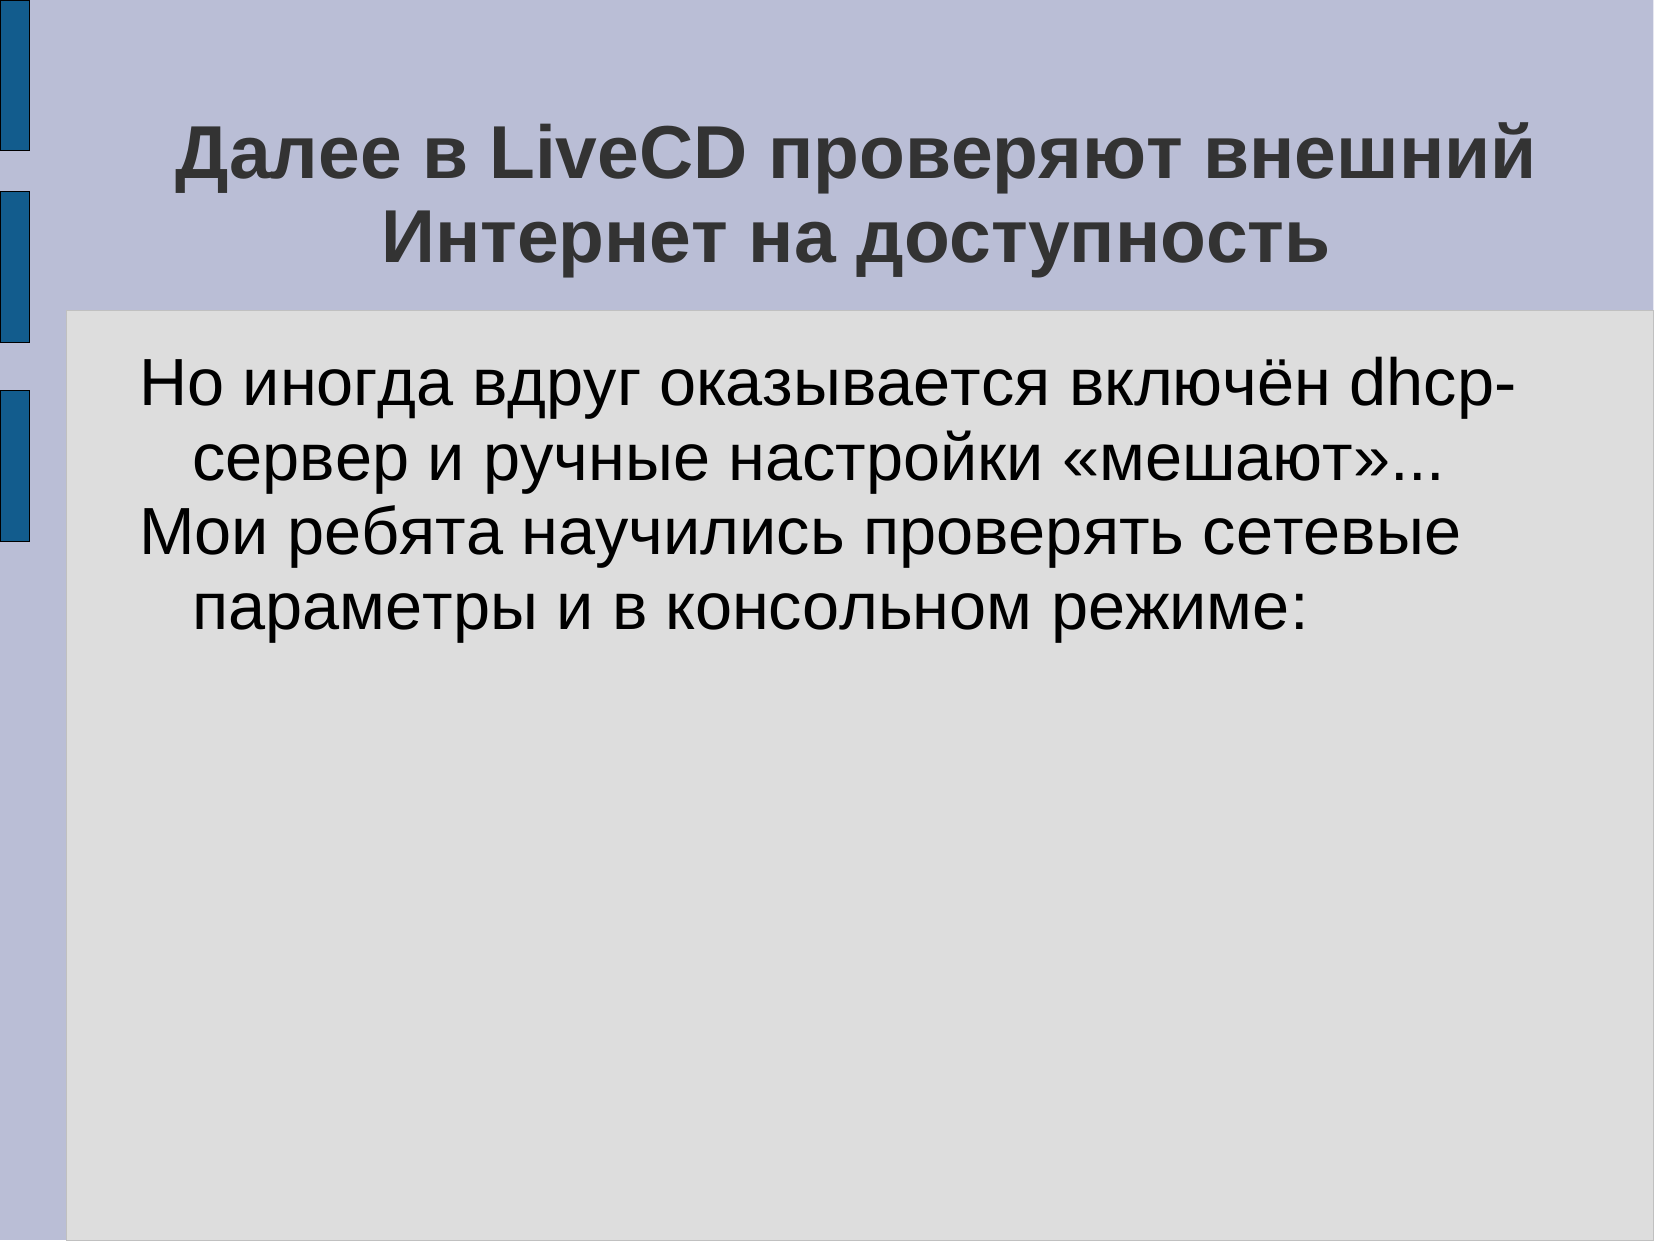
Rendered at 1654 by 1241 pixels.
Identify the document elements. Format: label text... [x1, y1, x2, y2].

list Но иногда вдруг оказывается включён dhcp-сервер и ручные настройки «мешают»... Мои ребята научились проверять сетевые параметры и в консольном режиме: [121, 344, 1534, 1112]
title Далее в LiveCD проверяют внешний Интернет на доступность [59, 98, 1654, 291]
